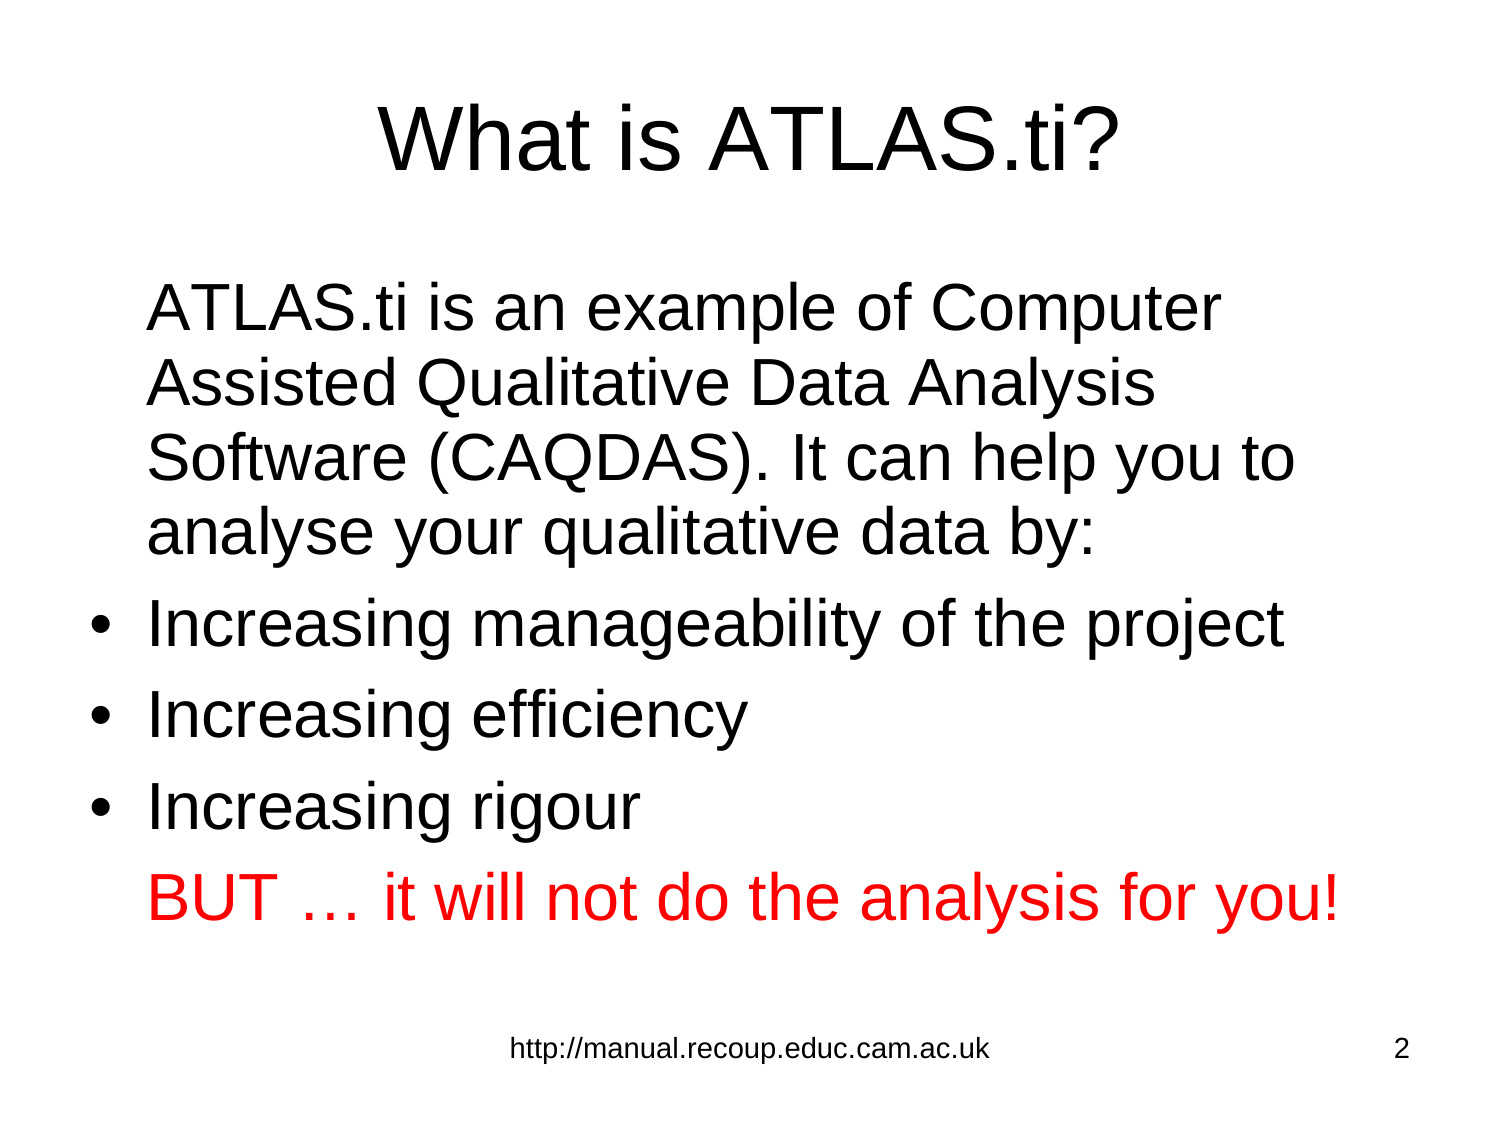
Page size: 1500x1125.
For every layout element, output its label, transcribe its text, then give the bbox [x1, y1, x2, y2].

list ATLAS.ti is an example of Computer Assisted Qualitative Data Analysis Software (CAQDAS). It can help you to analyse your qualitative data by: Increasing manageability of the project Increasing efficiency Increasing rigour BUT … it will not do the analysis for you! [75, 262, 1426, 1006]
title What is ATLAS.ti? [75, 45, 1426, 233]
